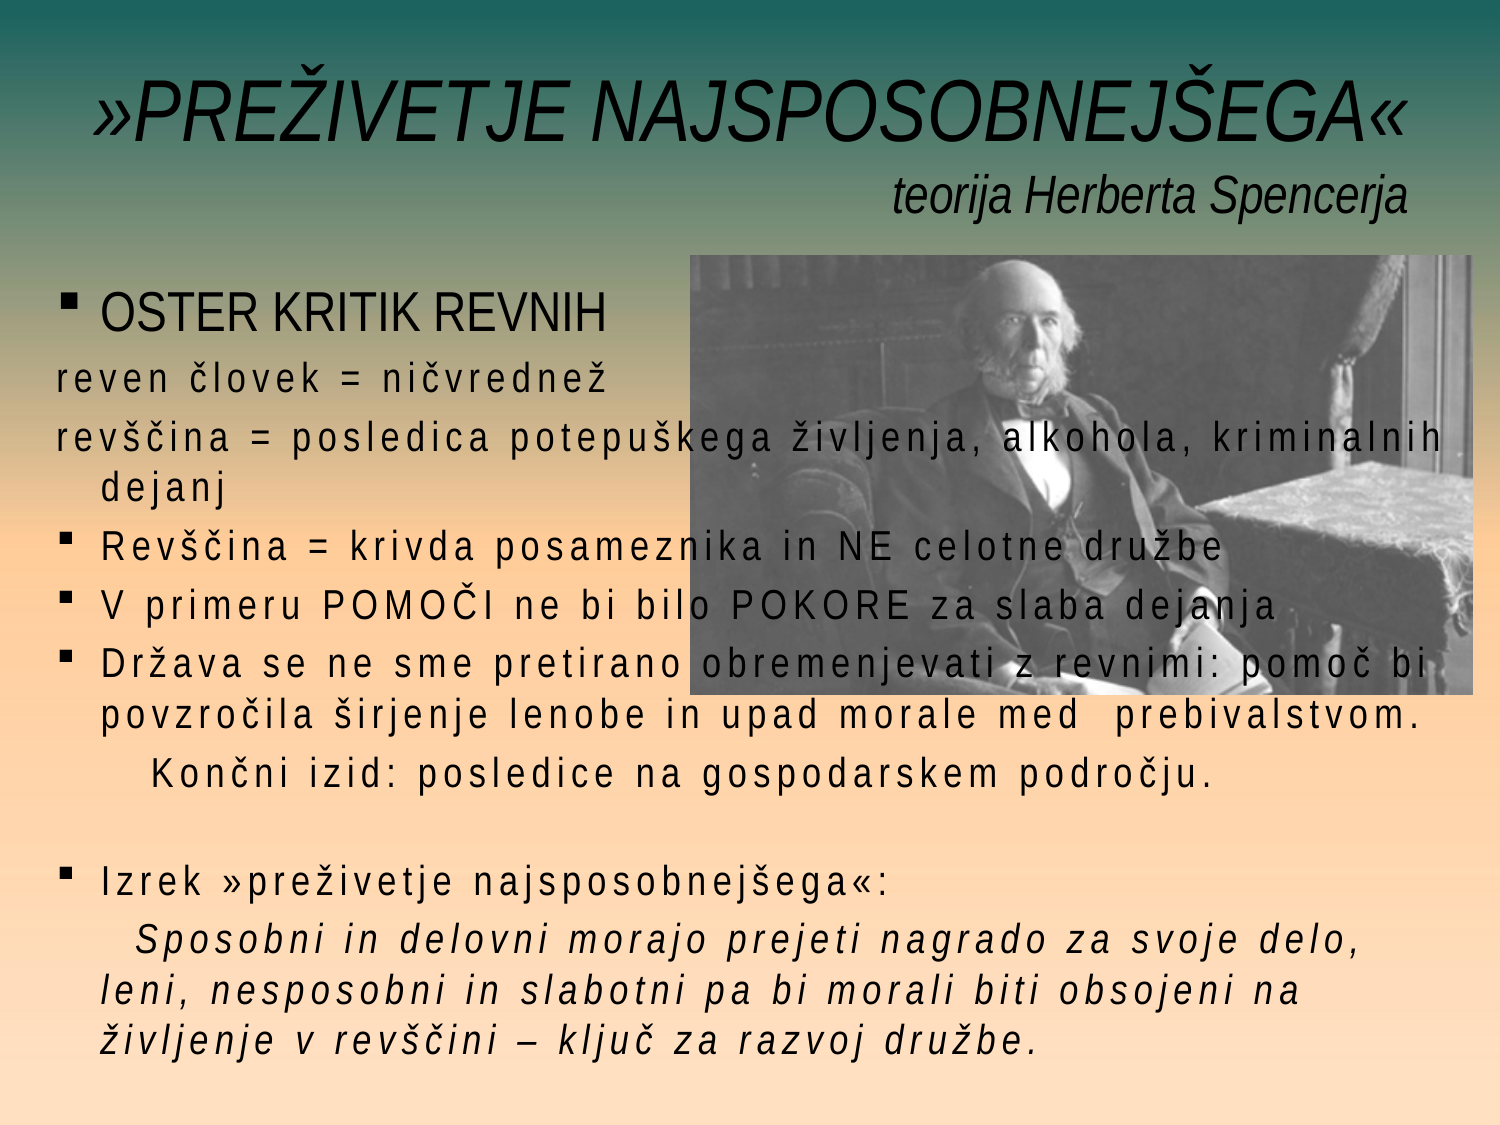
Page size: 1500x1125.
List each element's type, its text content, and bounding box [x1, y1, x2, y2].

picture [0, 0, 1500, 1125]
list OSTER KRITIK REVNIH reven človek = ničvrednež revščina = posledica potepuškega življenja, alkohola, kriminalnih dejanj Revščina = krivda posameznika in NE celotne družbe V primeru POMOČI ne bi bilo POKORE za slaba dejanja Država se ne sme pretirano obremenjevati z revnimi: pomoč bi povzročila širjenje lenobe in upad morale med prebivalstvom. Končni izid: posledice na gospodarskem področju. Izrek »preživetje najsposobnejšega«: Sposobni in delovni morajo prejeti nagrado za svoje delo, leni, nesposobni in slabotni pa bi morali biti obsojeni na življenje v revščini – ključ za razvoj družbe. [41, 267, 1467, 1083]
title »PREŽIVETJE NAJSPOSOBNEJŠEGA« teorija Herberta Spencerja [75, 45, 1425, 233]
